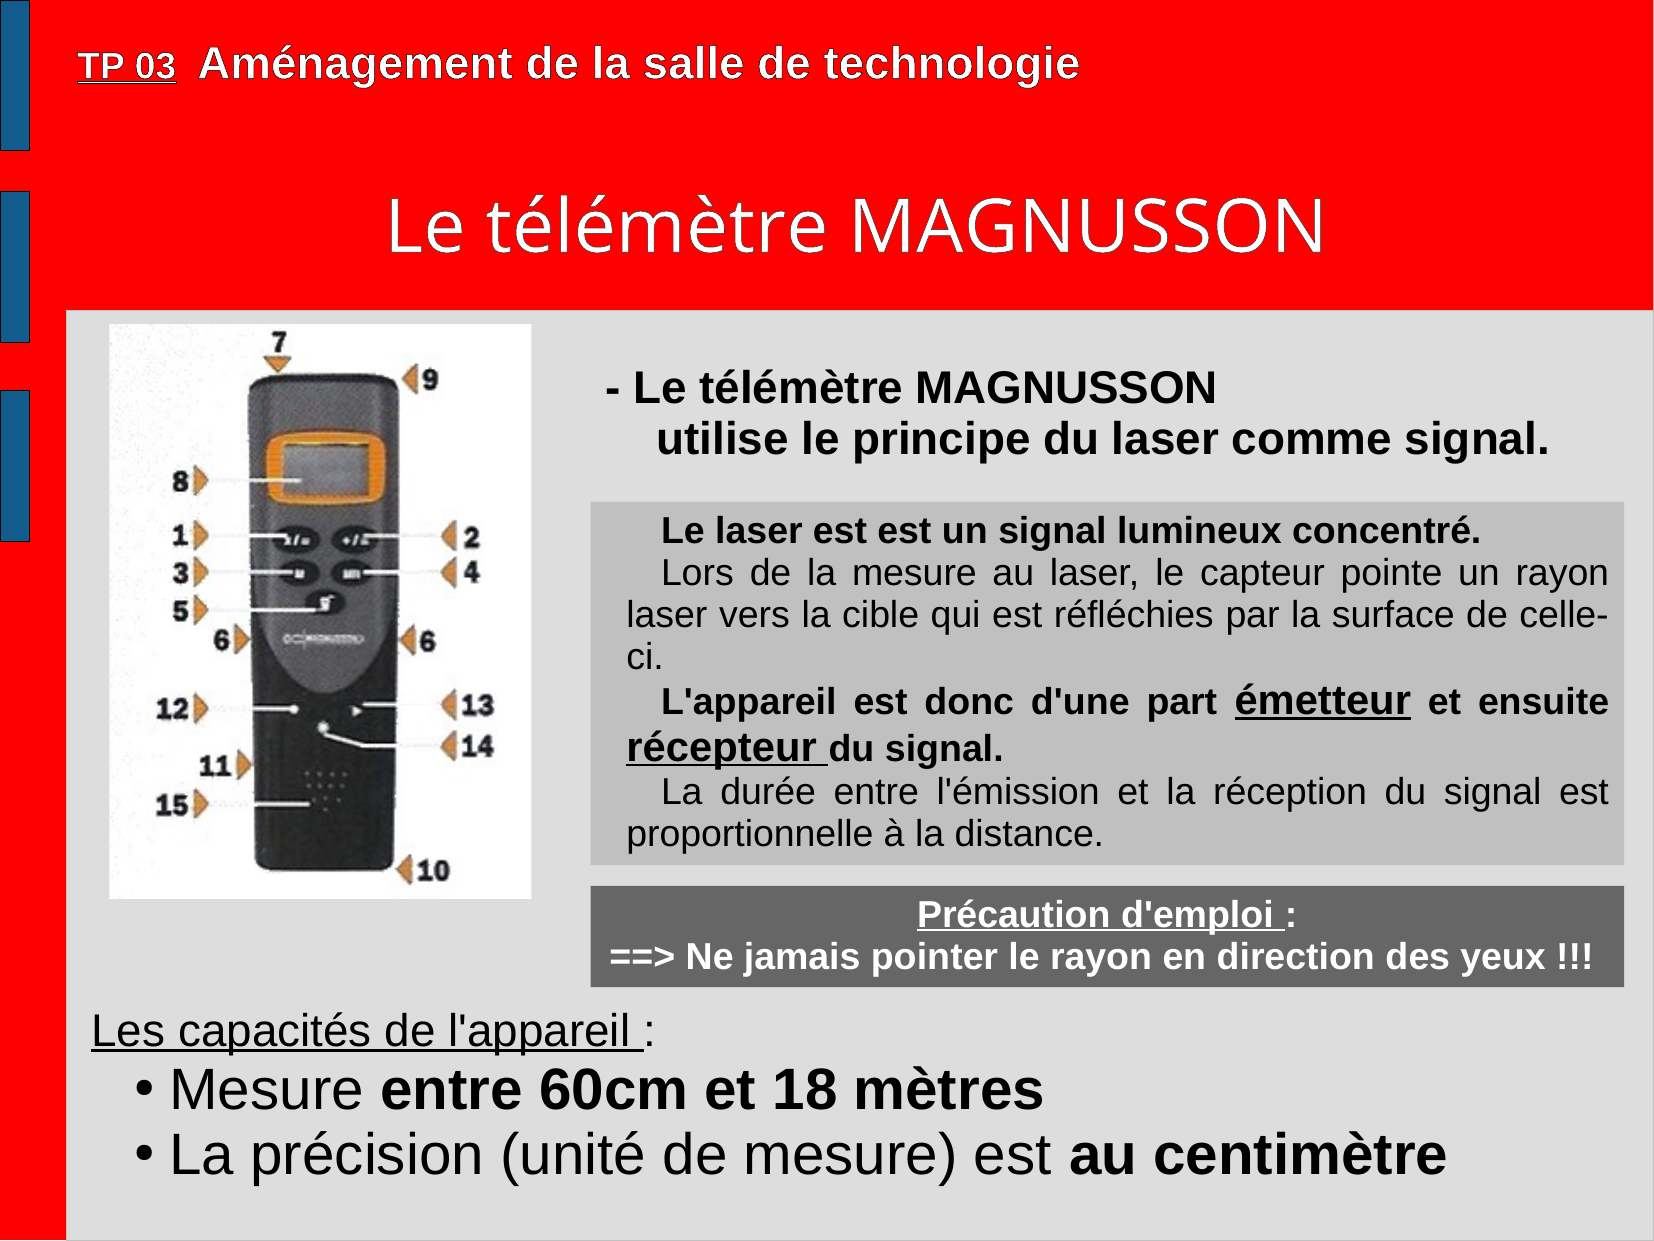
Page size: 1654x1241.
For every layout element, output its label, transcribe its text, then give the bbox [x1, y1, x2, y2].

text_box Précaution d'emploi : ==> Ne jamais pointer le rayon en direction des yeux !!! [590, 885, 1625, 988]
text_box TP 03 Aménagement de la salle de technologie [62, 29, 1106, 97]
text_box - Le télémètre MAGNUSSON utilise le principe du laser comme signal. [590, 354, 1595, 474]
title Le télémètre MAGNUSSON [147, 147, 1565, 299]
text_box Les capacités de l'appareil : Mesure entre 60cm et 18 mètres La précision (unité de mesure) est au centimètre [76, 998, 1642, 1197]
text_box Le laser est est un signal lumineux concentré. Lors de la mesure au laser, le capteur pointe un rayon laser vers la cible qui est réfléchies par la surface de celle-ci. L'appareil est donc d'une part émetteur et ensuite récepteur du signal. La durée entre l'émission et la réception du signal est proportionnelle à la distance. [590, 501, 1625, 866]
picture [109, 324, 532, 899]
